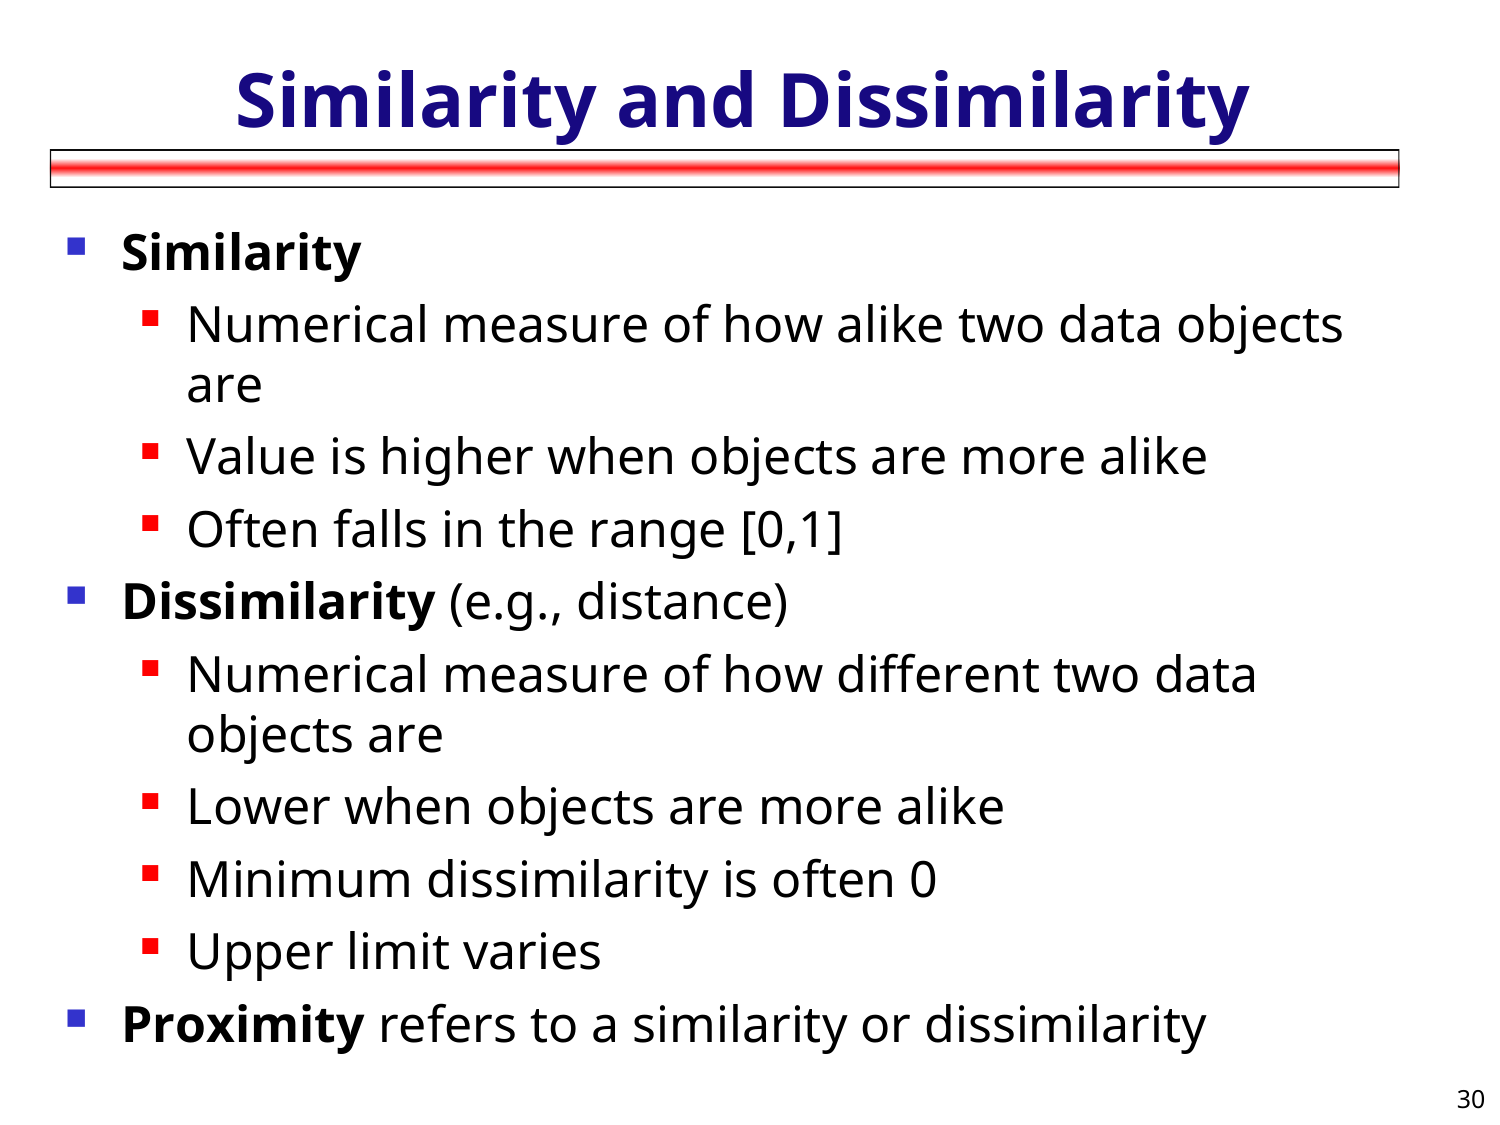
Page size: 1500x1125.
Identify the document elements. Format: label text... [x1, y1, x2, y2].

list Similarity Numerical measure of how alike two data objects are Value is higher when objects are more alike Often falls in the range [0,1] Dissimilarity (e.g., distance) Numerical measure of how different two data objects are Lower when objects are more alike Minimum dissimilarity is often 0 Upper limit varies Proximity refers to a similarity or dissimilarity [50, 212, 1450, 1063]
text_box <number> [1187, 1062, 1500, 1125]
title Similarity and Dissimilarity [24, 44, 1463, 150]
